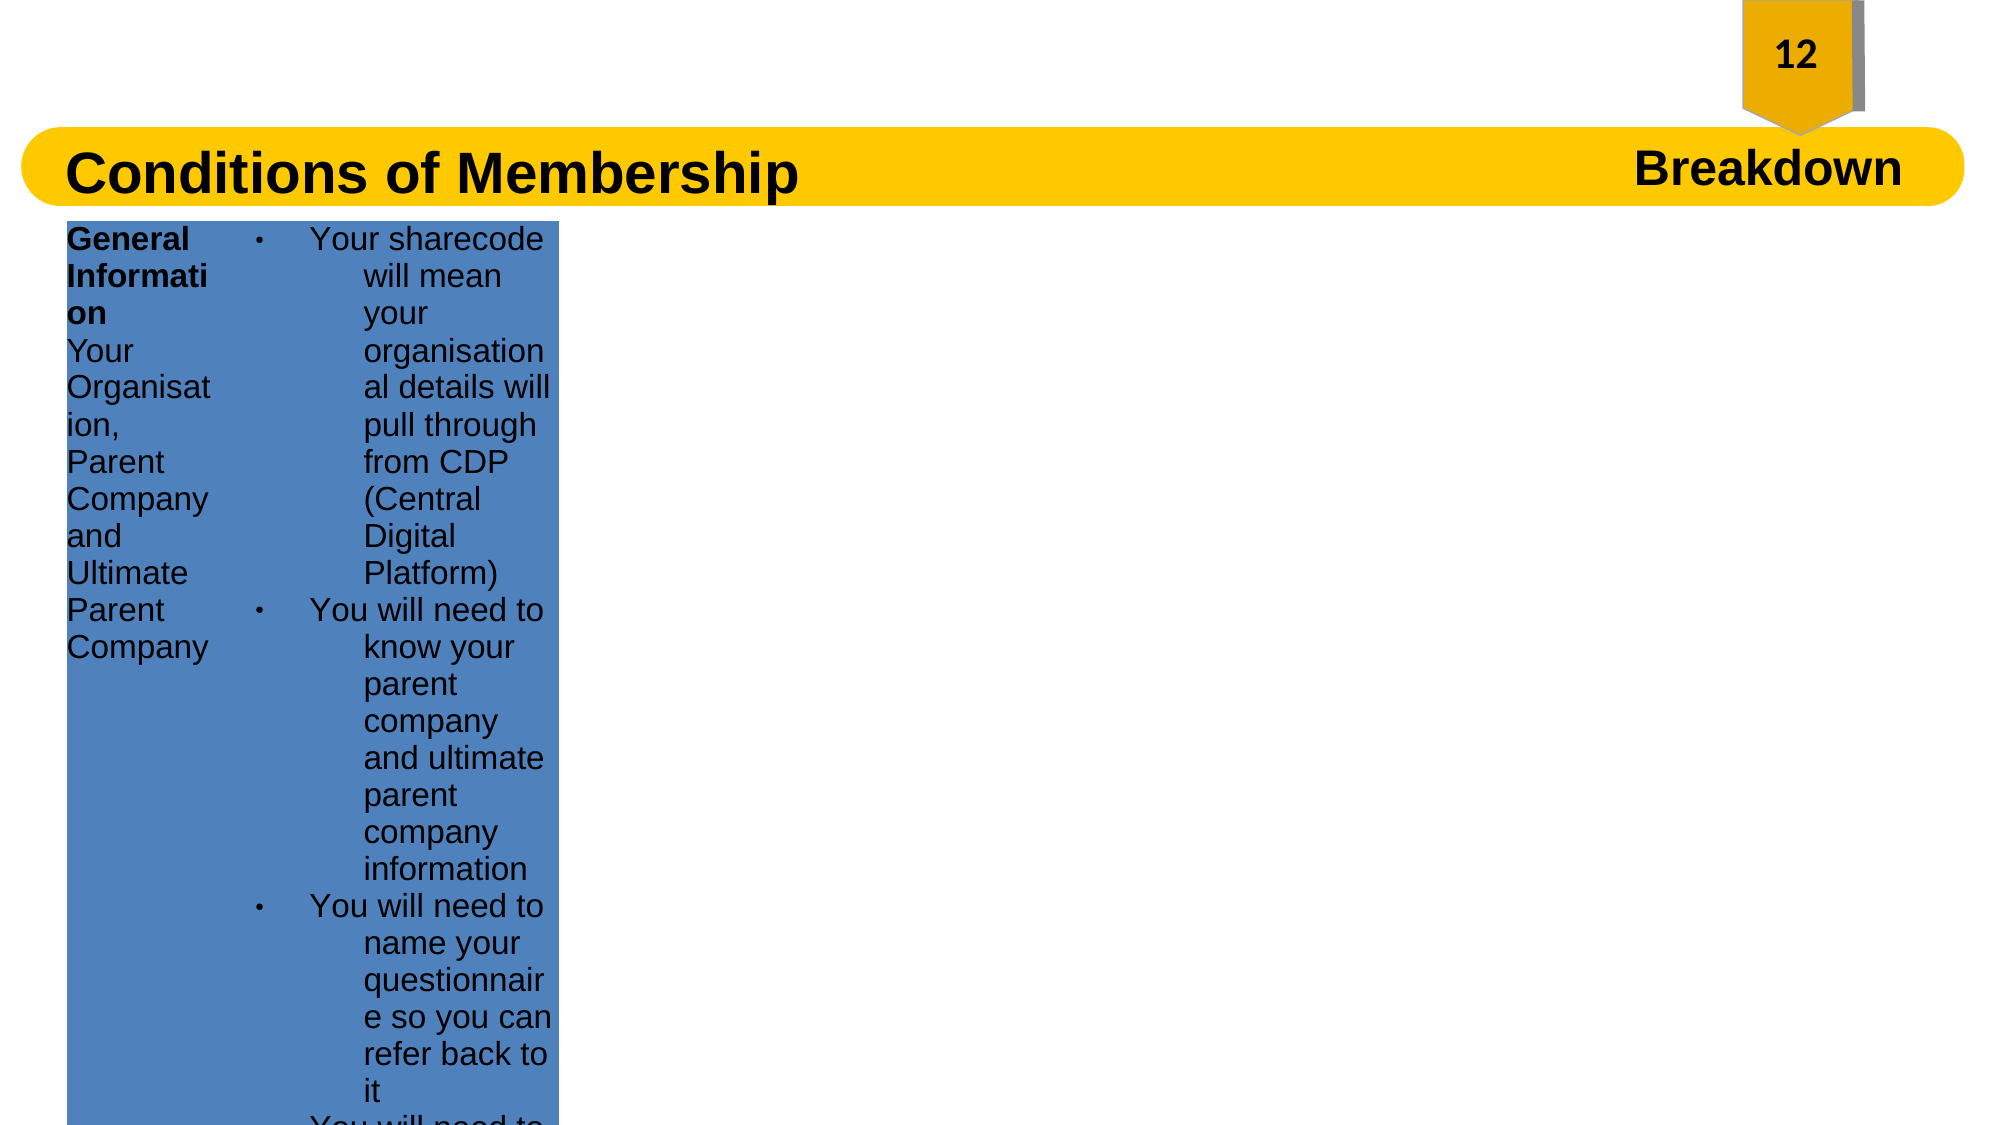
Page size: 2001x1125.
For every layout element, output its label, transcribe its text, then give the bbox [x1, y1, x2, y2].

title Breakdown [1638, 135, 1933, 209]
table_header Your sharecode will mean your organisational details will pull through from CDP (Central Digital Platform) You will need to know your parent company and ultimate parent company information You will need to name your questionnaire so you can refer back to it You will need to provide your DUNS number [214, 221, 559, 1125]
title Conditions of Membership [65, 135, 1638, 274]
text_box [1743, 0, 1852, 136]
text_box 12 [1755, 9, 1837, 96]
table_header General Information Your Organisation, Parent Company and Ultimate Parent Company [67, 221, 214, 1125]
